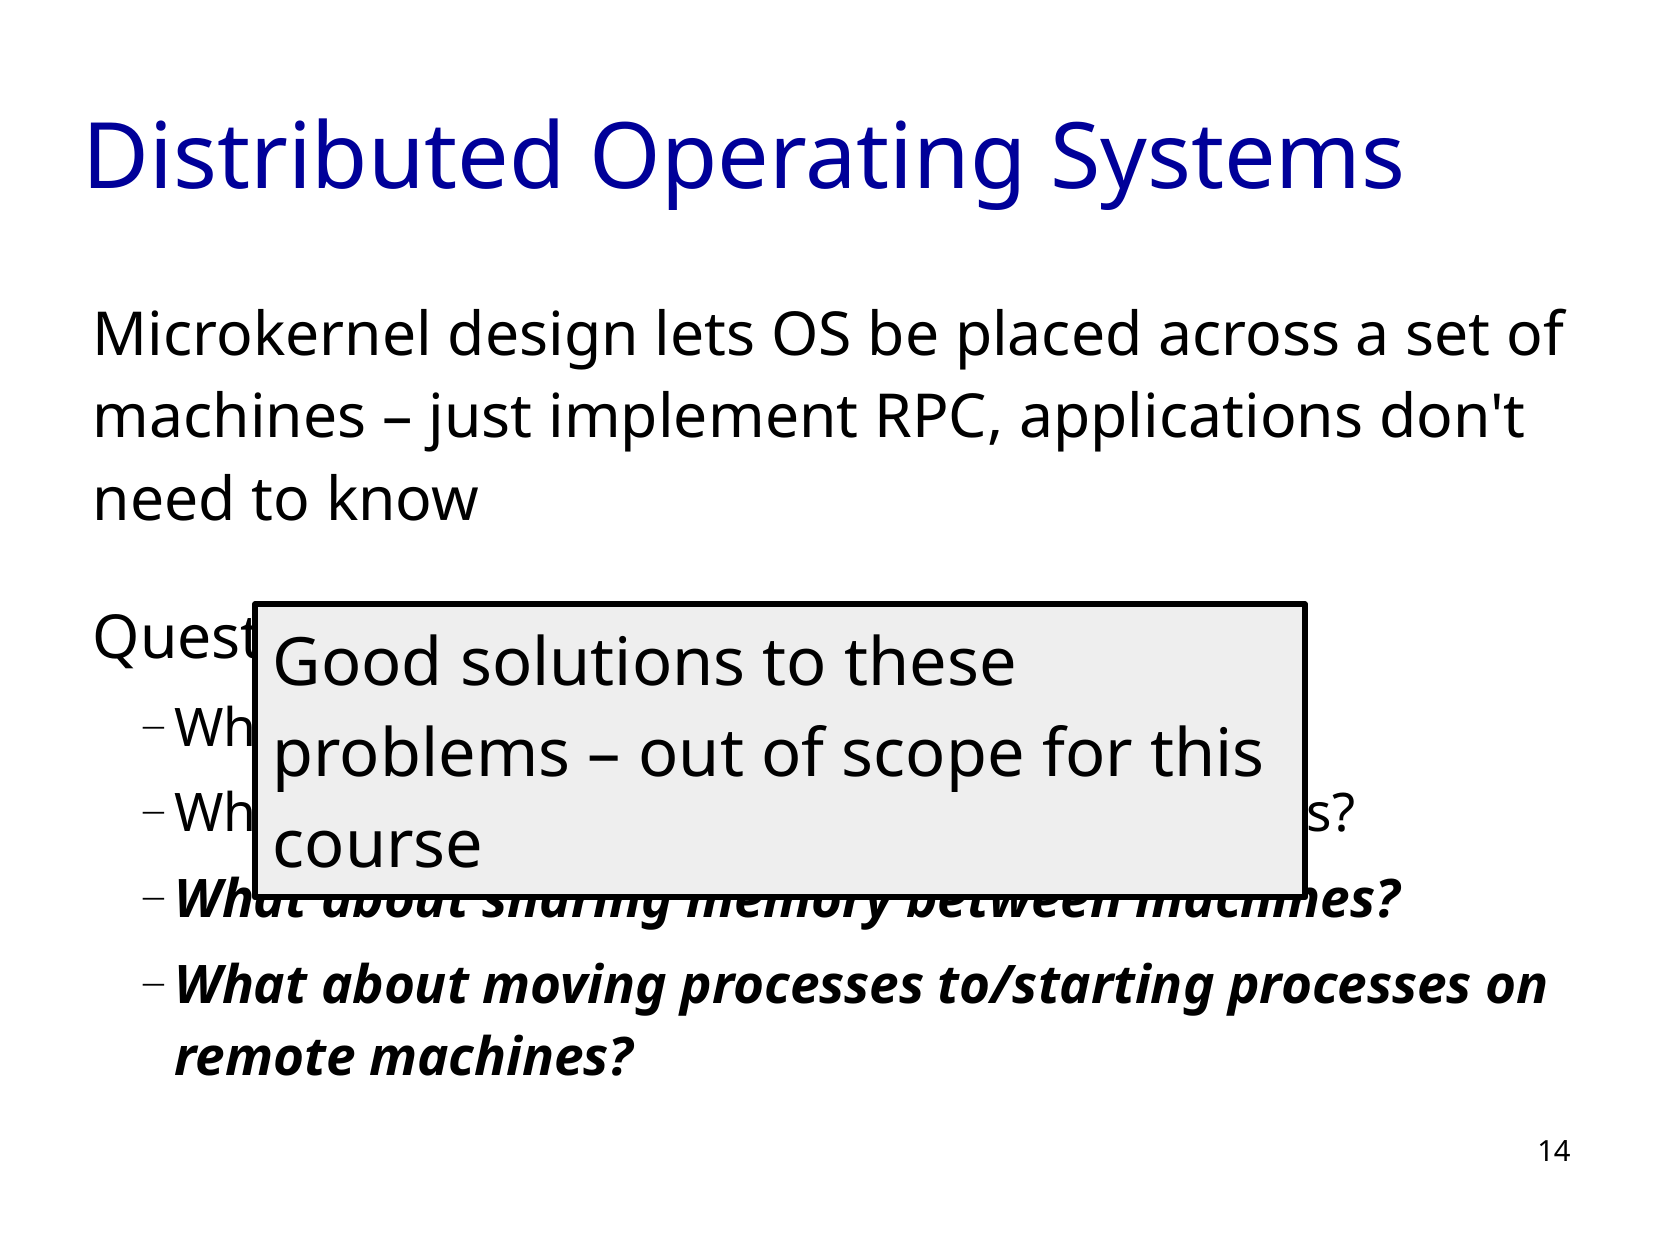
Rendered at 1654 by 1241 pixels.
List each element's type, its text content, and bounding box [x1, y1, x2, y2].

title Distributed Operating Systems [82, 49, 1571, 257]
text_box Good solutions to these problems – out of scope for this course [255, 604, 1306, 773]
list Microkernel design lets OS be placed across a set of machines – just implement RPC, applications don't need to know Questions: What about machine failures? What about the slowness of intermachine calls? What about sharing memory between machines? What about moving processes to/starting processes on remote machines? [60, 290, 1571, 1096]
